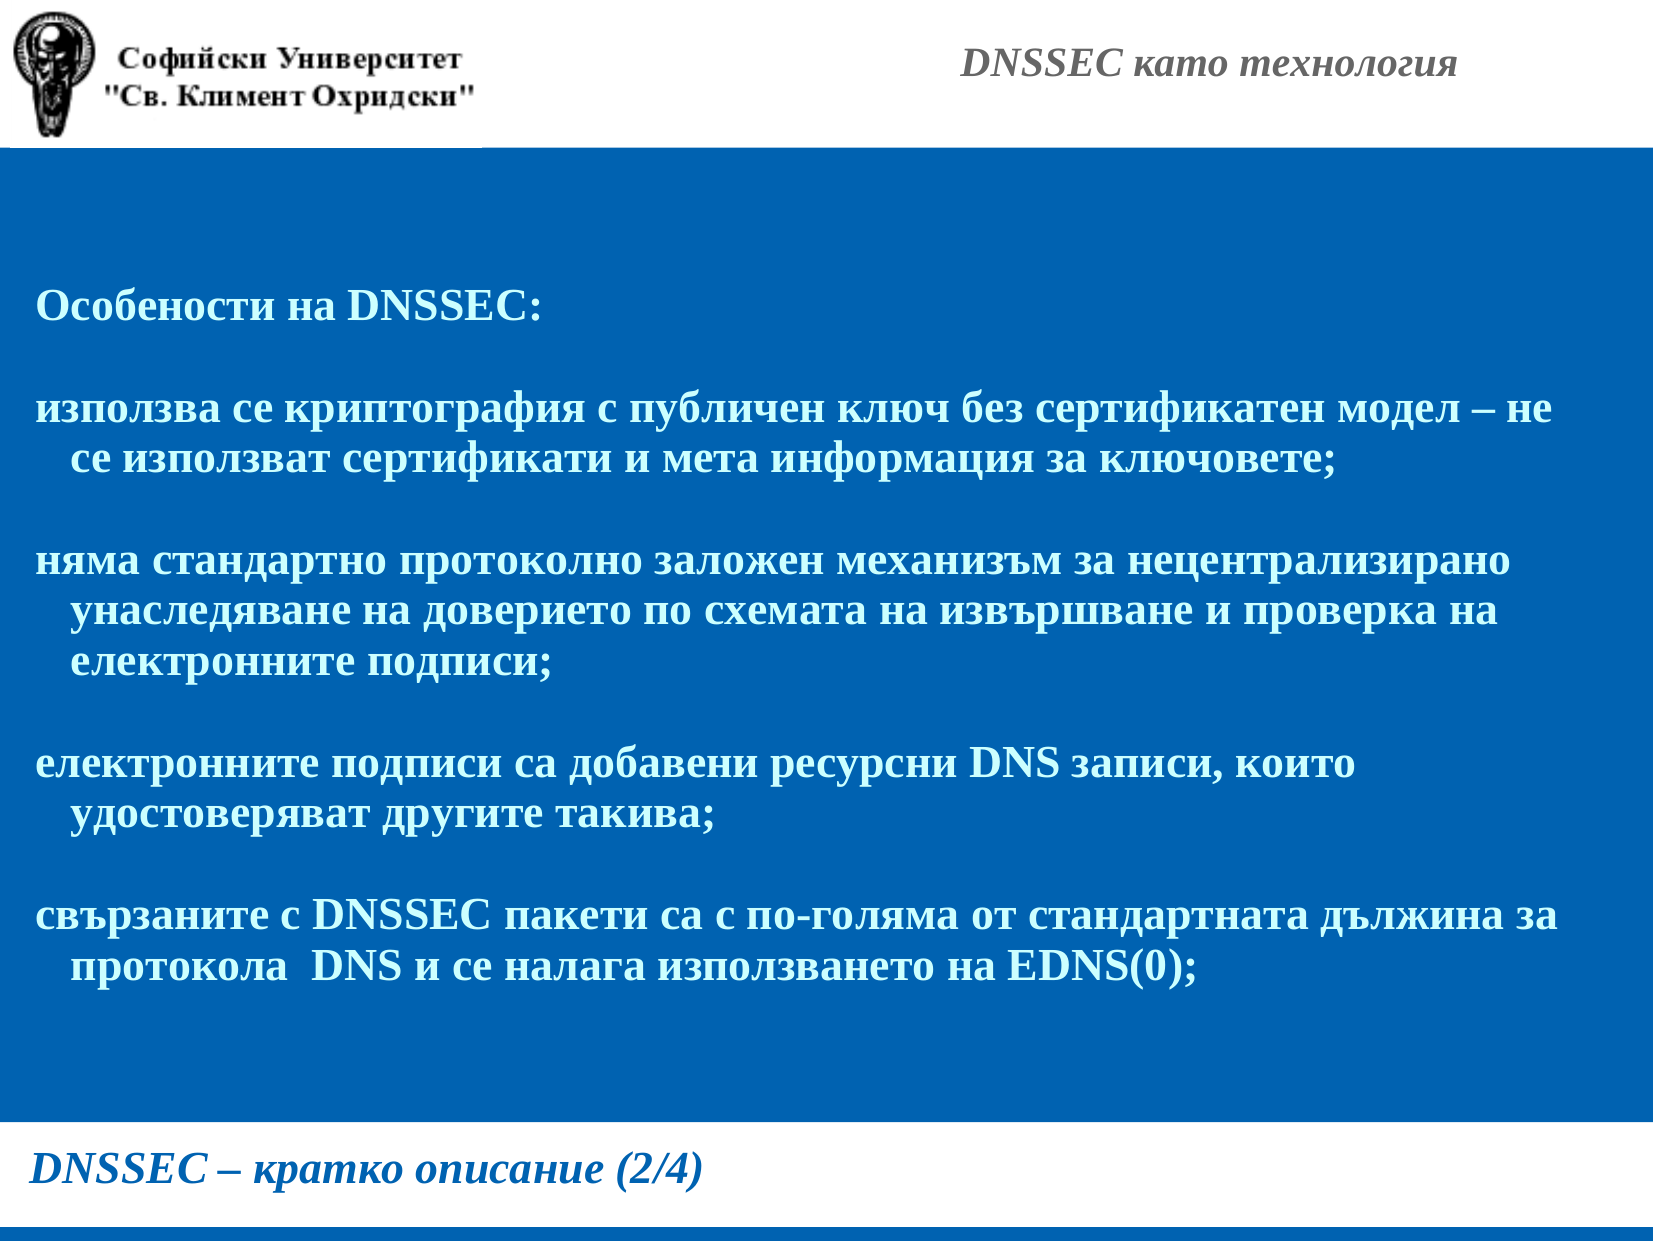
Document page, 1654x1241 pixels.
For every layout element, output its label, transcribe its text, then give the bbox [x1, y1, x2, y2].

picture [10, 0, 482, 148]
title DNSSEC като технология [767, 2, 1652, 121]
text_box DNSSEC – кратко описание (2/4) [29, 1143, 710, 1211]
text_box Особености на DNSSEC: използва се криптография с публичен ключ без сертификатен модел – не се използват сертификати и мета информация за ключовете; няма стандартно протоколно заложен механизъм за нецентрализирано унаследяване на доверието по схемата на извършване и проверка на електронните подписи; електронните подписи са добавени ресурсни DNS записи, които удостоверяват другите такива; свързаните с DNSSEC пакети са с по-голяма от стандартната дължина за протокола DNS и се налага използването на EDNS(0); [0, 147, 1653, 1123]
